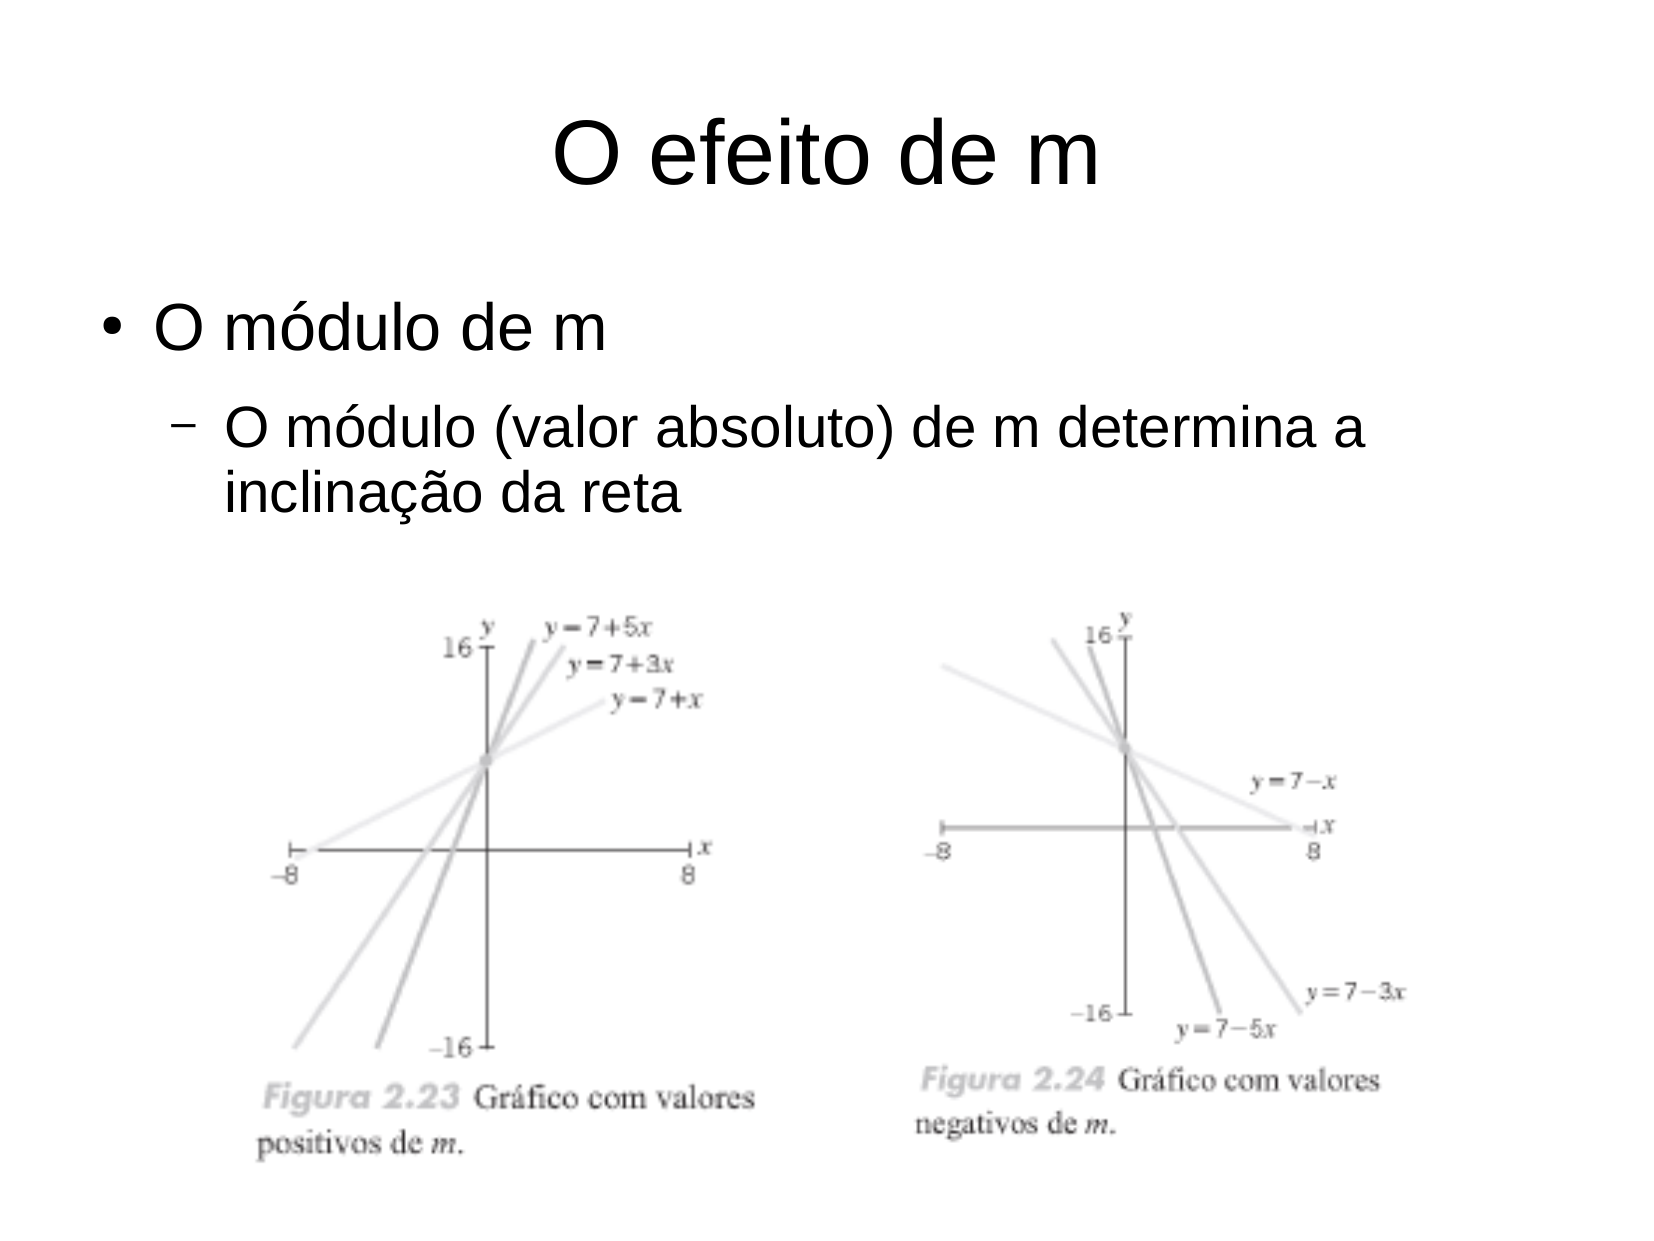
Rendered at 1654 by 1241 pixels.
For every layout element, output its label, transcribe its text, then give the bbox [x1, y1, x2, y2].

picture [212, 578, 791, 1205]
title O efeito de m [82, 49, 1571, 257]
list O módulo de m O módulo (valor absoluto) de m determina a inclinação da reta [82, 290, 1571, 1010]
picture [862, 577, 1441, 1182]
